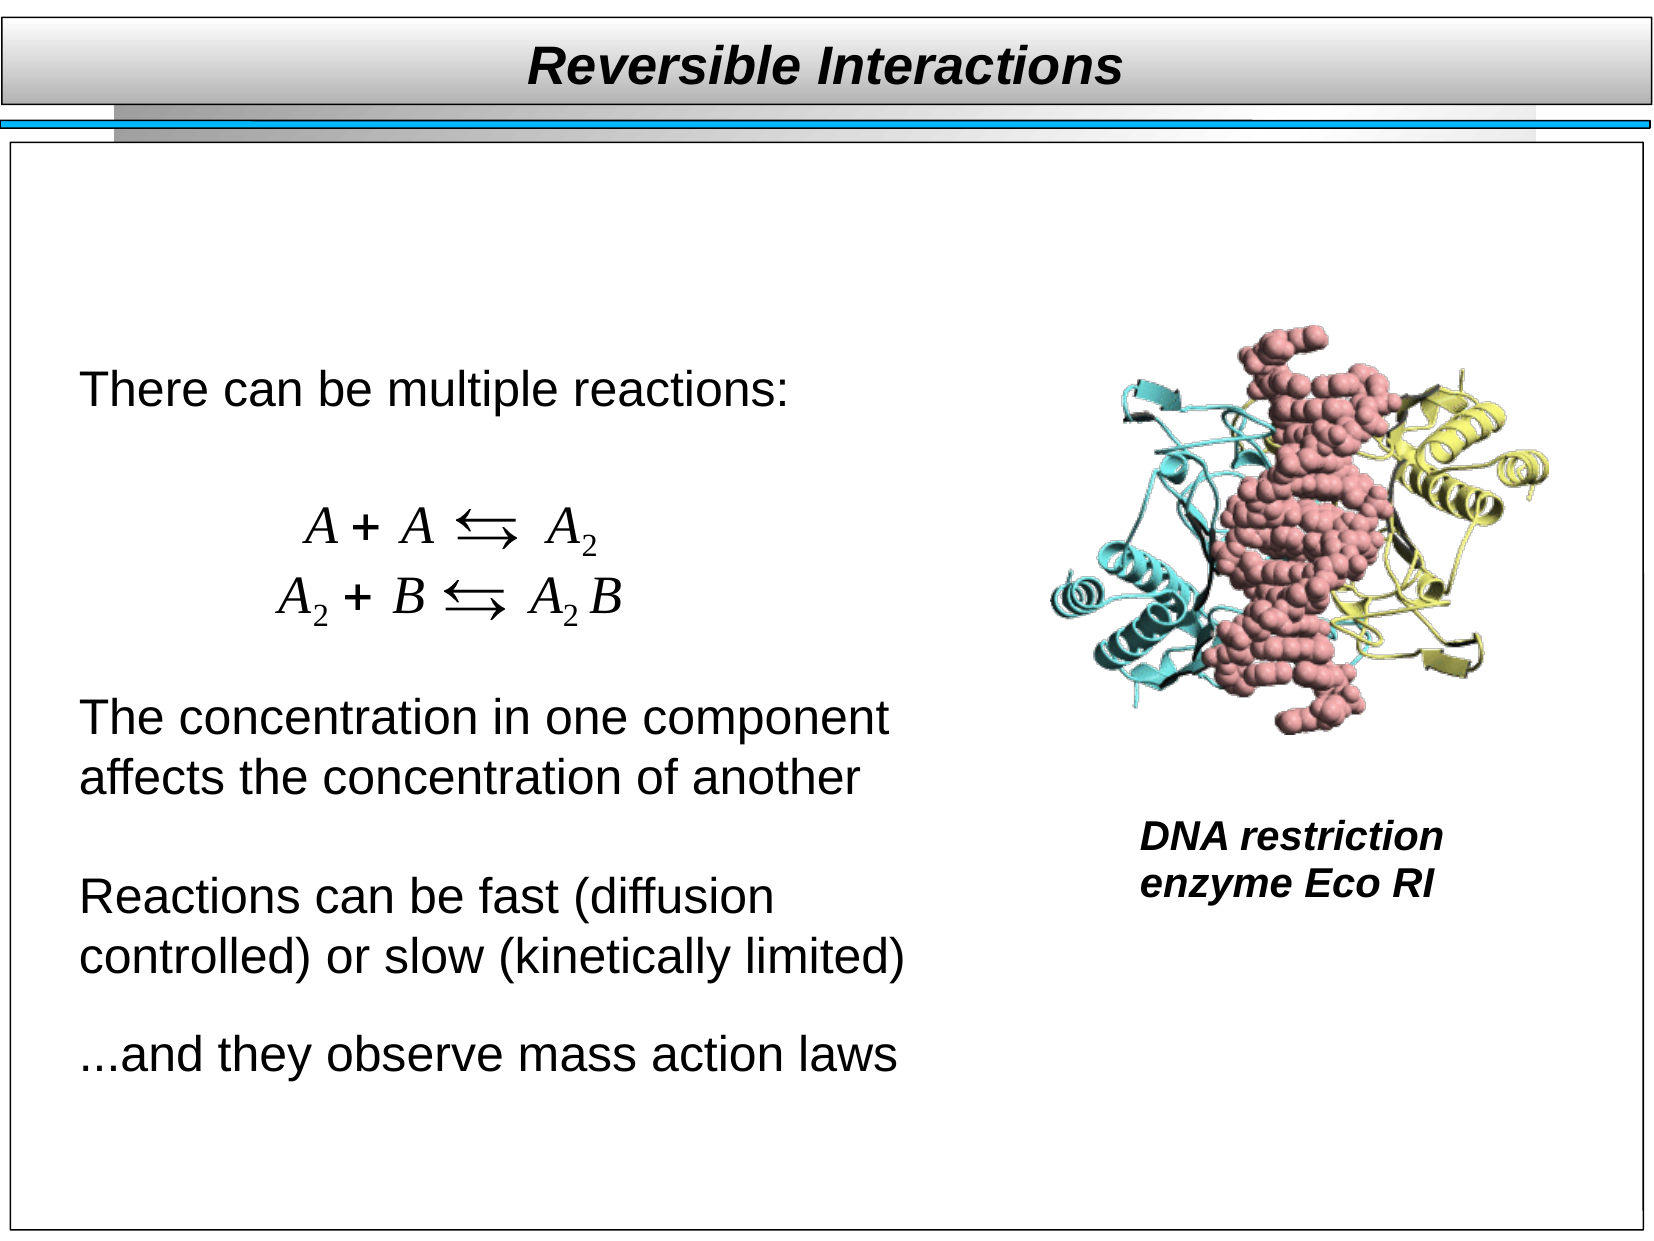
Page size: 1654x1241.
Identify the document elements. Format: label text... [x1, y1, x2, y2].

text_box DNA restriction enzyme Eco RI [1124, 805, 1471, 916]
chart [267, 495, 631, 633]
text_box Reversible Interactions [1, 17, 1652, 105]
picture [444, 580, 505, 620]
text_box [10, 142, 1644, 1230]
text_box [0, 120, 1651, 129]
picture [456, 509, 517, 549]
text_box There can be multiple reactions: The concentration in one component affects the concentration of another Reactions can be fast (diffusion controlled) or slow (kinetically limited) ...and they observe mass action laws [78, 345, 915, 991]
picture [1050, 325, 1549, 736]
